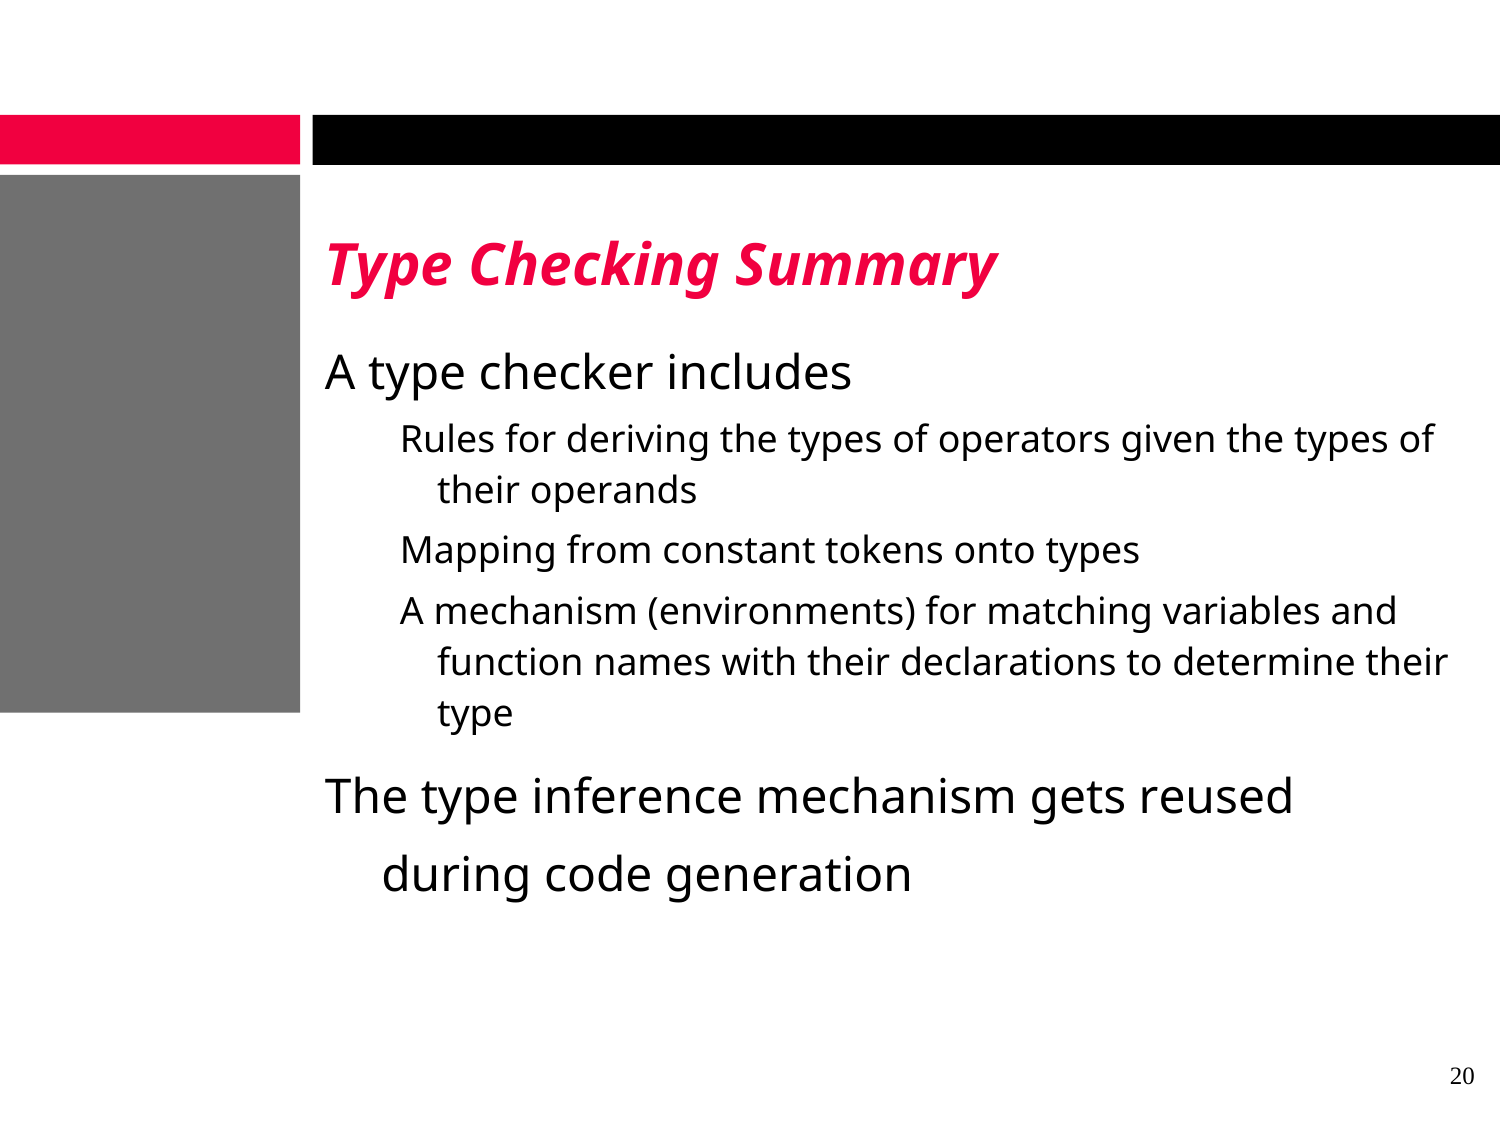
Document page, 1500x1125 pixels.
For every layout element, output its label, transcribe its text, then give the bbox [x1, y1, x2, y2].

title Type Checking Summary [324, 187, 1450, 324]
list A type checker includes Rules for deriving the types of operators given the types of their operands Mapping from constant tokens onto types A mechanism (environments) for matching variables and function names with their declarations to determine their type The type inference mechanism gets reused during code generation [324, 324, 1450, 1051]
